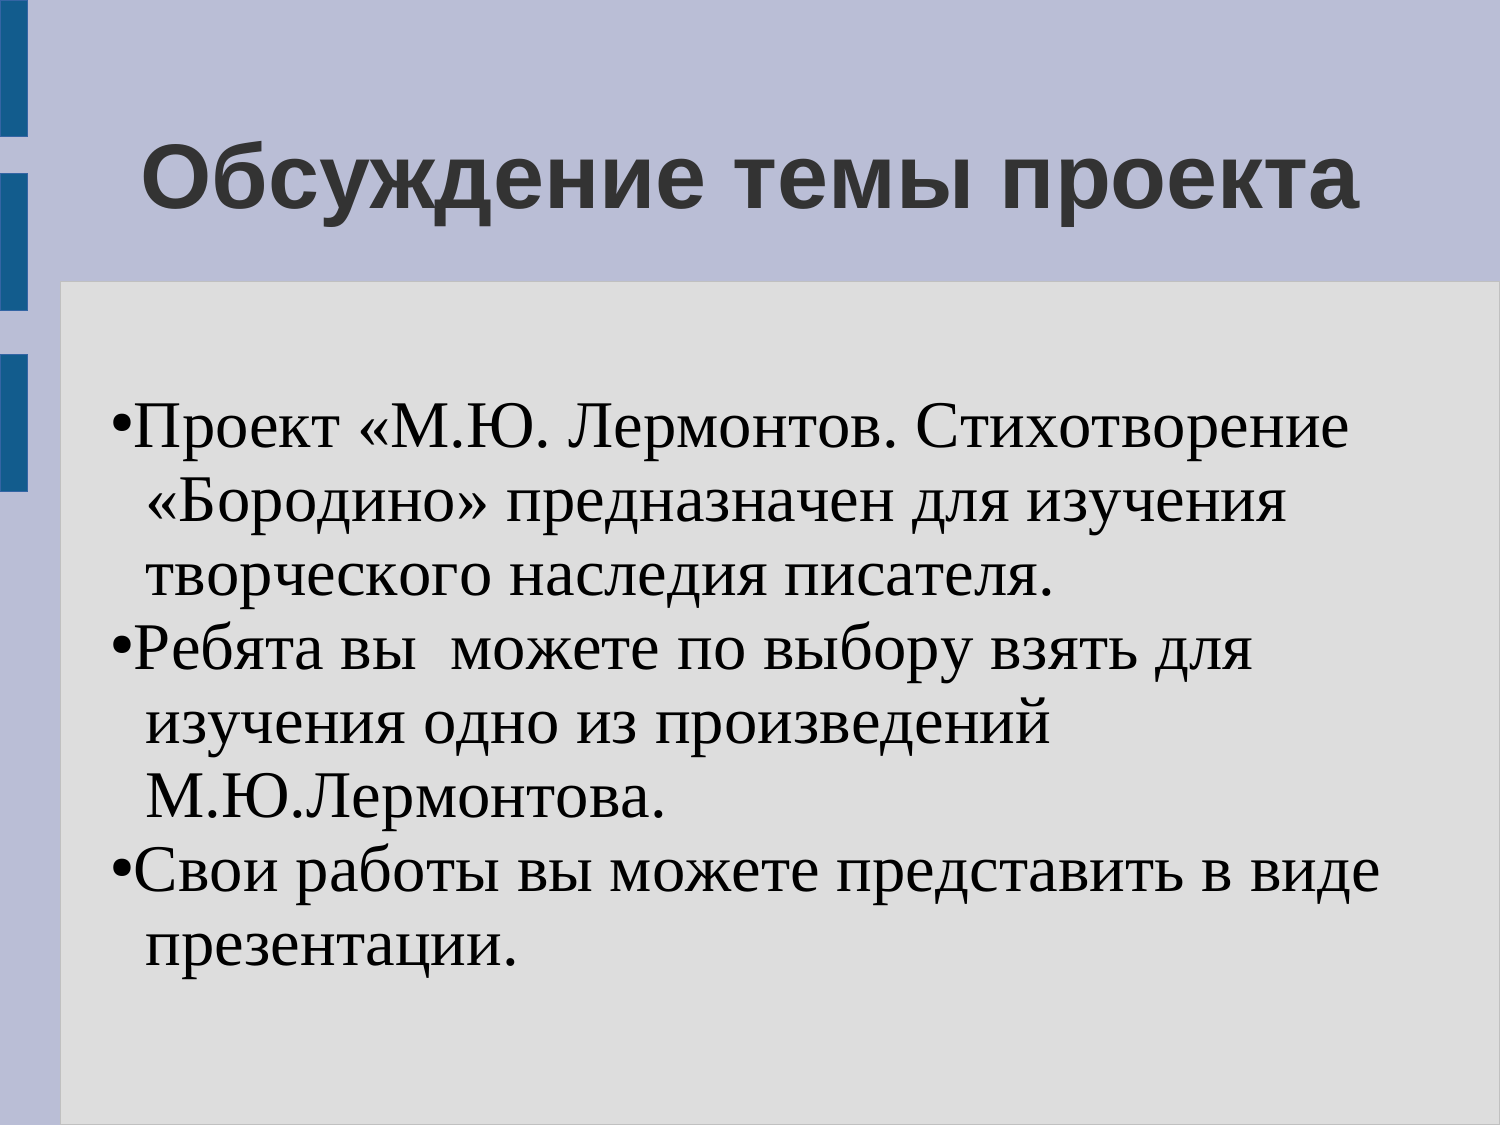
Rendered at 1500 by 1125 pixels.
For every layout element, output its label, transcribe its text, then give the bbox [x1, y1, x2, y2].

subtitle Проект «М.Ю. Лермонтов. Стихотворение «Бородино» предназначен для изучения творческого наследия писателя. Ребята вы можете по выбору взять для изучения одно из произведений М.Ю.Лермонтова. Свои работы вы можете представить в виде презентации. [110, 312, 1392, 1056]
title Обсуждение темы проекта [110, 82, 1392, 271]
